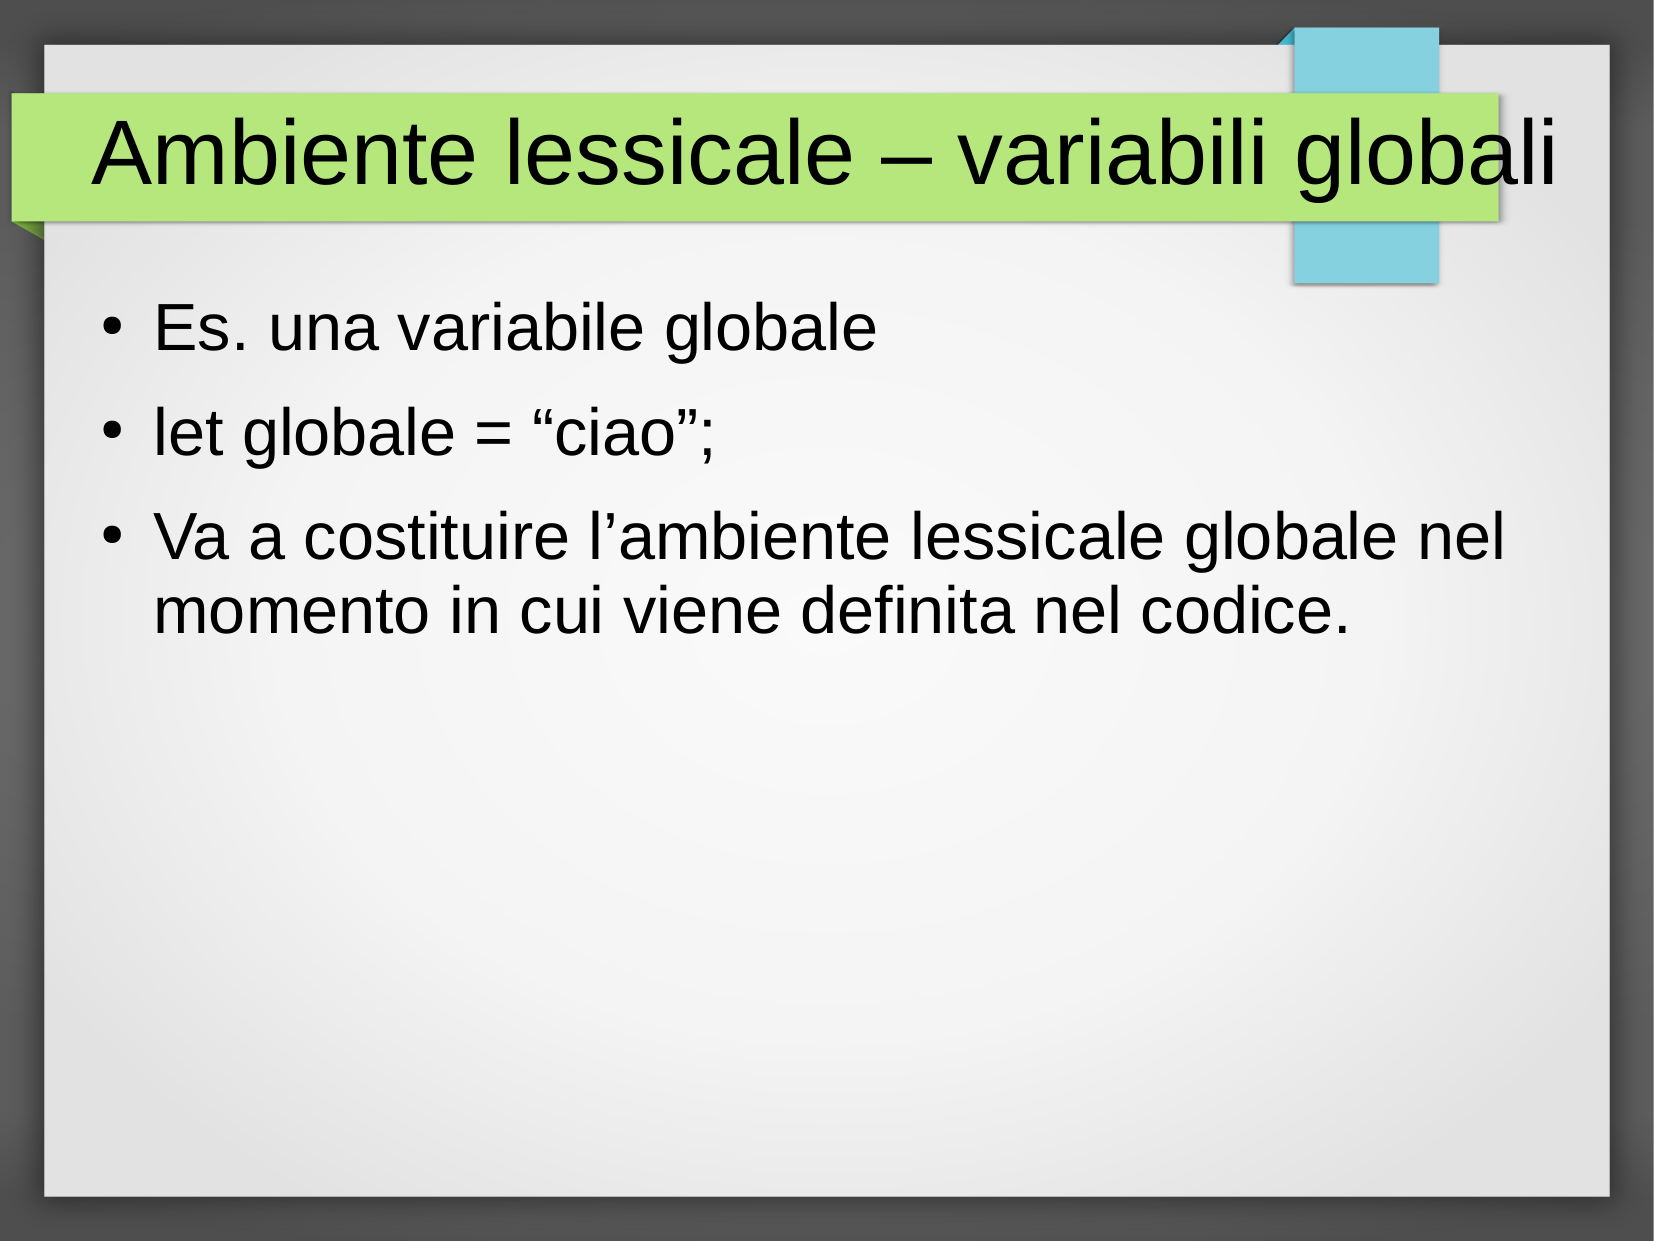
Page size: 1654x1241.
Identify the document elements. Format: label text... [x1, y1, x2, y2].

picture [0, 0, 1654, 1241]
title Ambiente lessicale – variabili globali [82, 49, 1571, 257]
list Es. una variabile globale let globale = “ciao”; Va a costituire l’ambiente lessicale globale nel momento in cui viene definita nel codice. [82, 290, 1571, 1170]
